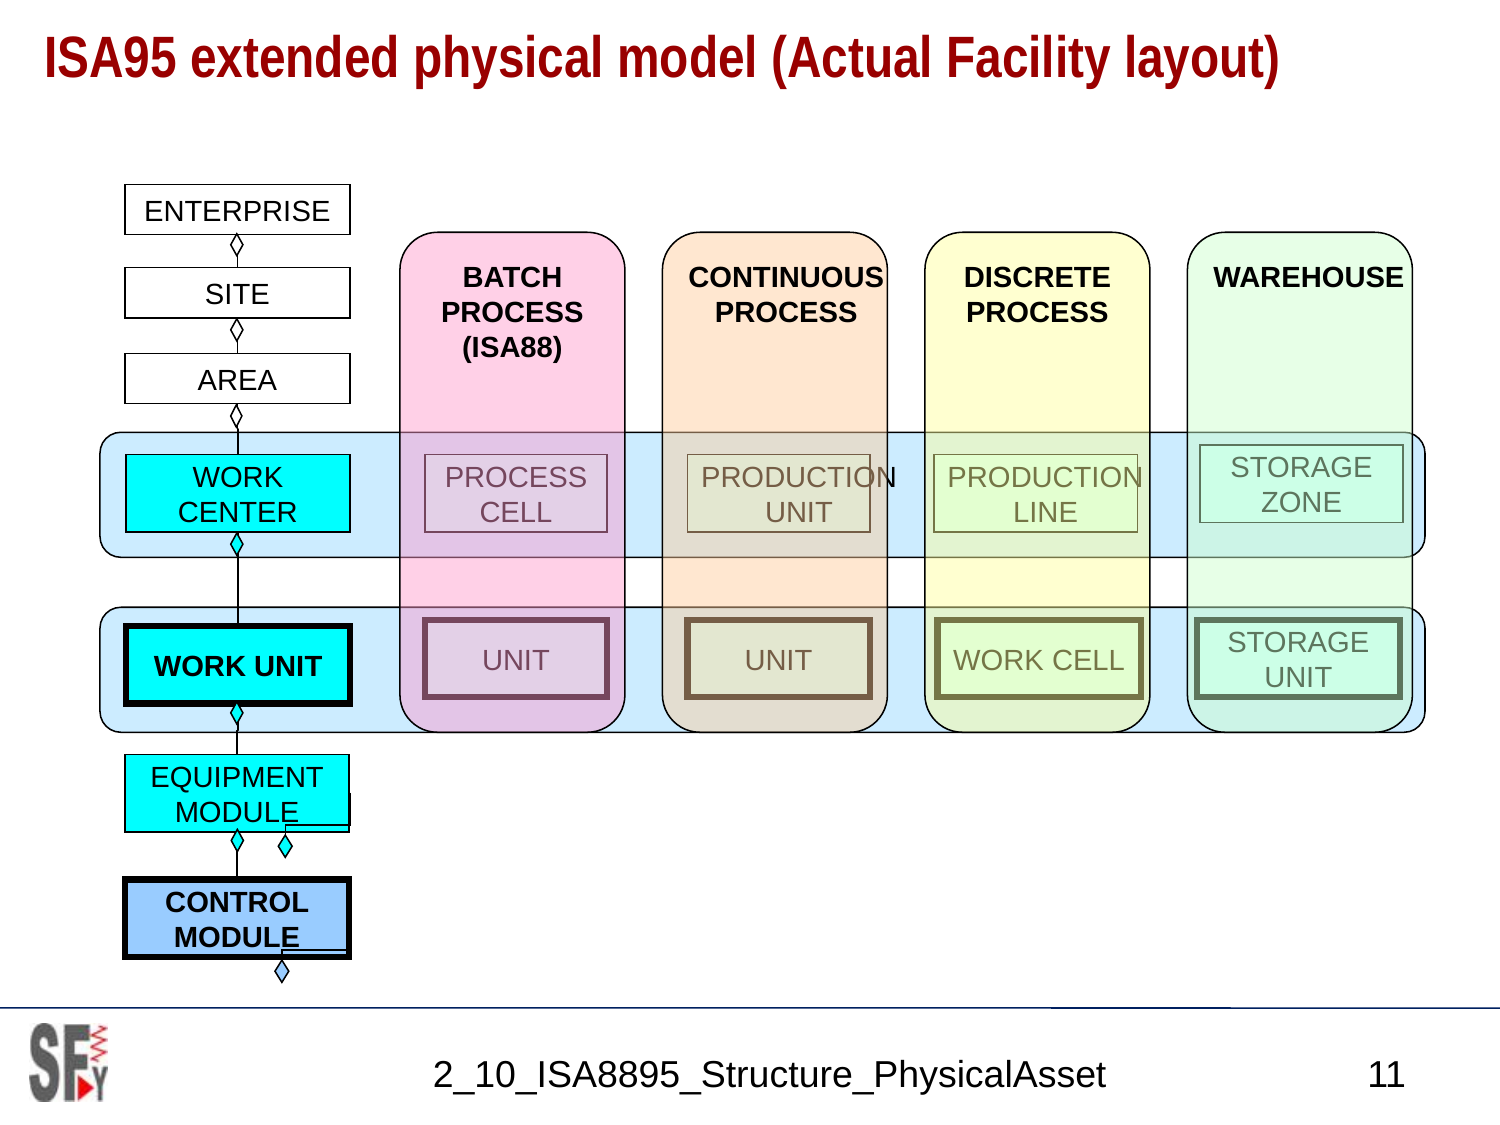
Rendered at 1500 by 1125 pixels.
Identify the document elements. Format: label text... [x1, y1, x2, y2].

text_box [625, 432, 662, 558]
footer 2_10_ISA8895_Structure_PhysicalAsset [417, 1034, 1352, 1103]
text_box [278, 835, 293, 858]
text_box EQUIPMENT MODULE [125, 754, 350, 833]
text_box [230, 233, 243, 256]
text_box [592, 607, 695, 733]
text_box [1380, 609, 1426, 733]
text_box [230, 404, 242, 428]
text_box WAREHOUSE [1187, 232, 1413, 733]
text_box EQUIPMENT MODULE [286, 826, 350, 833]
title ISA95 extended physical model (Actual Facility layout) [29, 12, 1471, 138]
text_box [99, 432, 399, 558]
slide_number <numéro> [1352, 1034, 1490, 1103]
text_box WORK UNIT [125, 625, 350, 704]
text_box [1117, 607, 1220, 733]
text_box [855, 607, 958, 733]
text_box ENTERPRISE [124, 184, 350, 235]
text_box [888, 432, 924, 558]
text_box AREA [124, 353, 350, 404]
text_box DISCRETE PROCESS [924, 232, 1150, 733]
picture [29, 1023, 108, 1102]
text_box CONTROL MODULE [125, 879, 350, 958]
text_box [231, 829, 244, 852]
text_box [230, 318, 243, 341]
text_box BATCH PROCESS (ISA88) [399, 232, 625, 733]
text_box WORK CENTER [125, 454, 350, 533]
text_box [1150, 432, 1187, 558]
text_box [1413, 434, 1426, 556]
text_box [274, 960, 289, 983]
text_box [99, 607, 433, 733]
text_box CONTINUOUS PROCESS [662, 232, 888, 733]
text_box SITE [124, 267, 350, 318]
